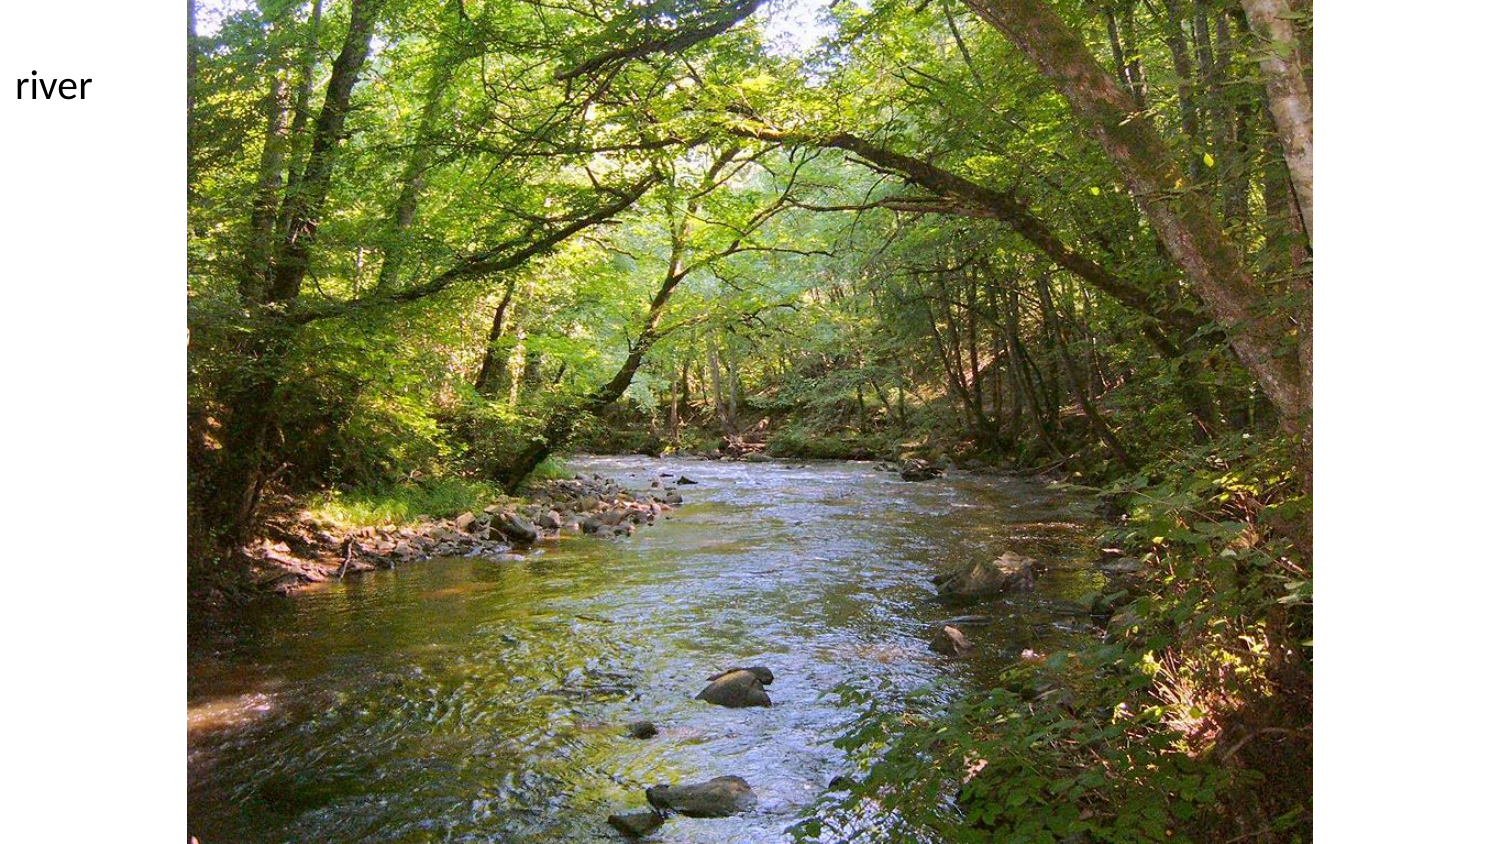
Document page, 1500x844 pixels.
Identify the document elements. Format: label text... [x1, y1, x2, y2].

picture [187, 0, 1313, 844]
text_box river [0, 0, 187, 469]
